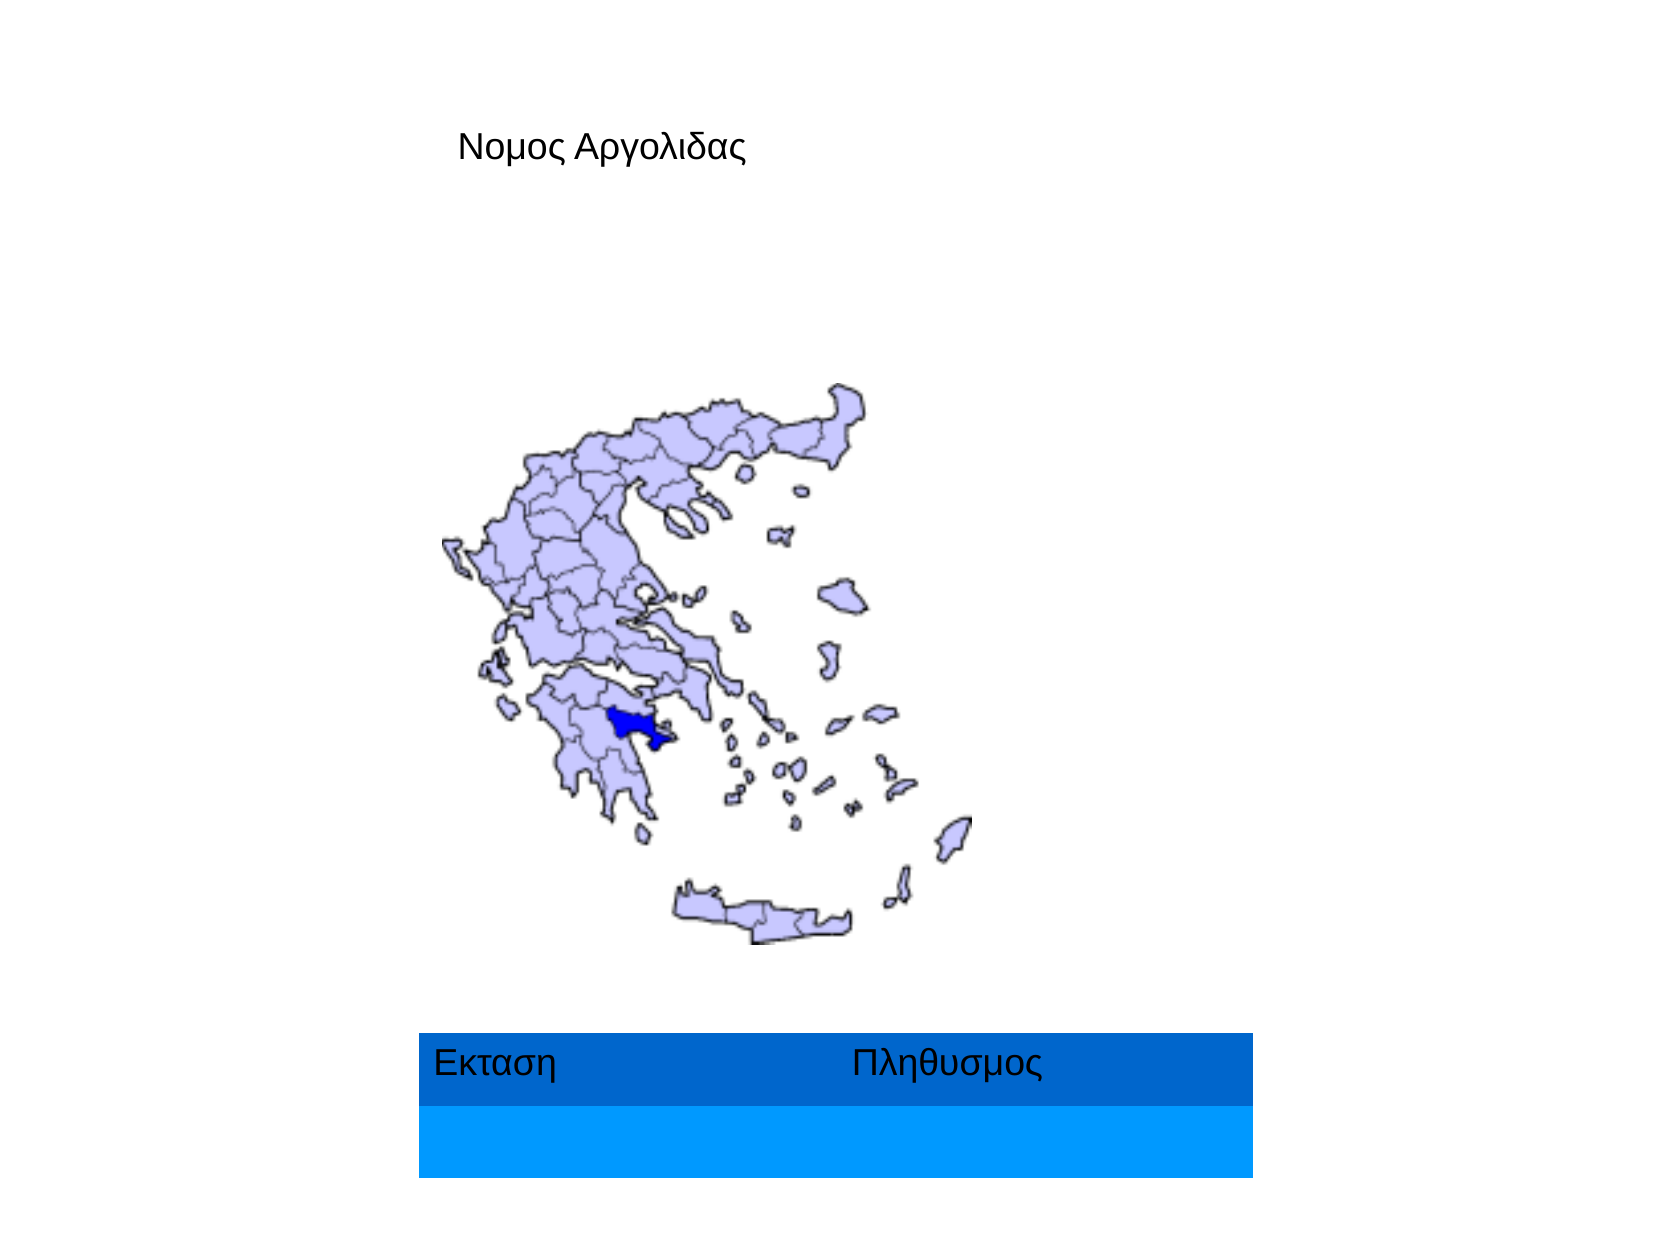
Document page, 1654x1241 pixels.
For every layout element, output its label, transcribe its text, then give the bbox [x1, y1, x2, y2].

table_cell [837, 1106, 1253, 1178]
table_header Πληθυσμος [837, 1033, 1253, 1106]
table_header Εκταση [419, 1033, 837, 1106]
picture [442, 383, 972, 945]
table_cell [419, 1106, 837, 1178]
text_box Νομος Αργολιδας [442, 118, 762, 175]
